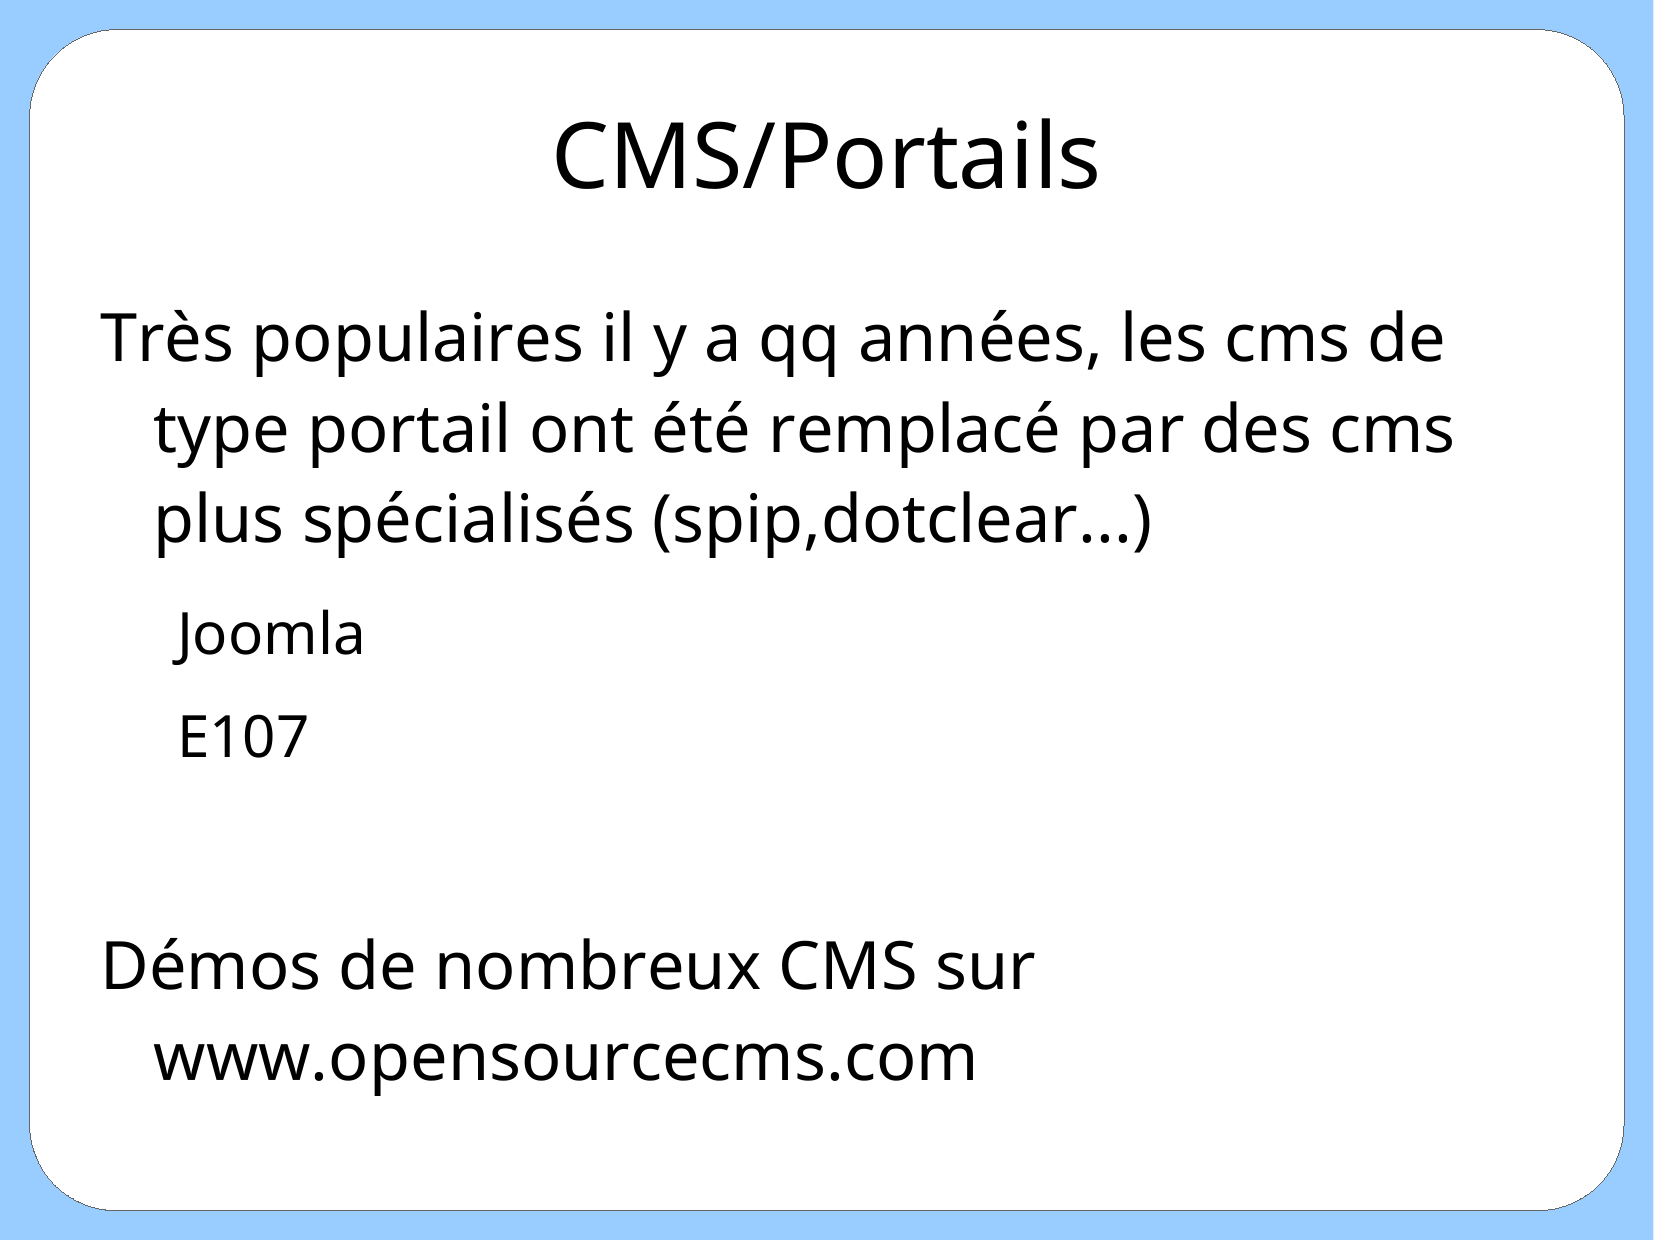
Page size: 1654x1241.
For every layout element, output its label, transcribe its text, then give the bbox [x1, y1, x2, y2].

text_box [29, 29, 1625, 1211]
list Très populaires il y a qq années, les cms de type portail ont été remplacé par des cms plus spécialisés (spip,dotclear...) Joomla E107 Démos de nombreux CMS sur www.opensourcecms.com [82, 290, 1571, 1135]
title CMS/Portails [82, 49, 1571, 257]
